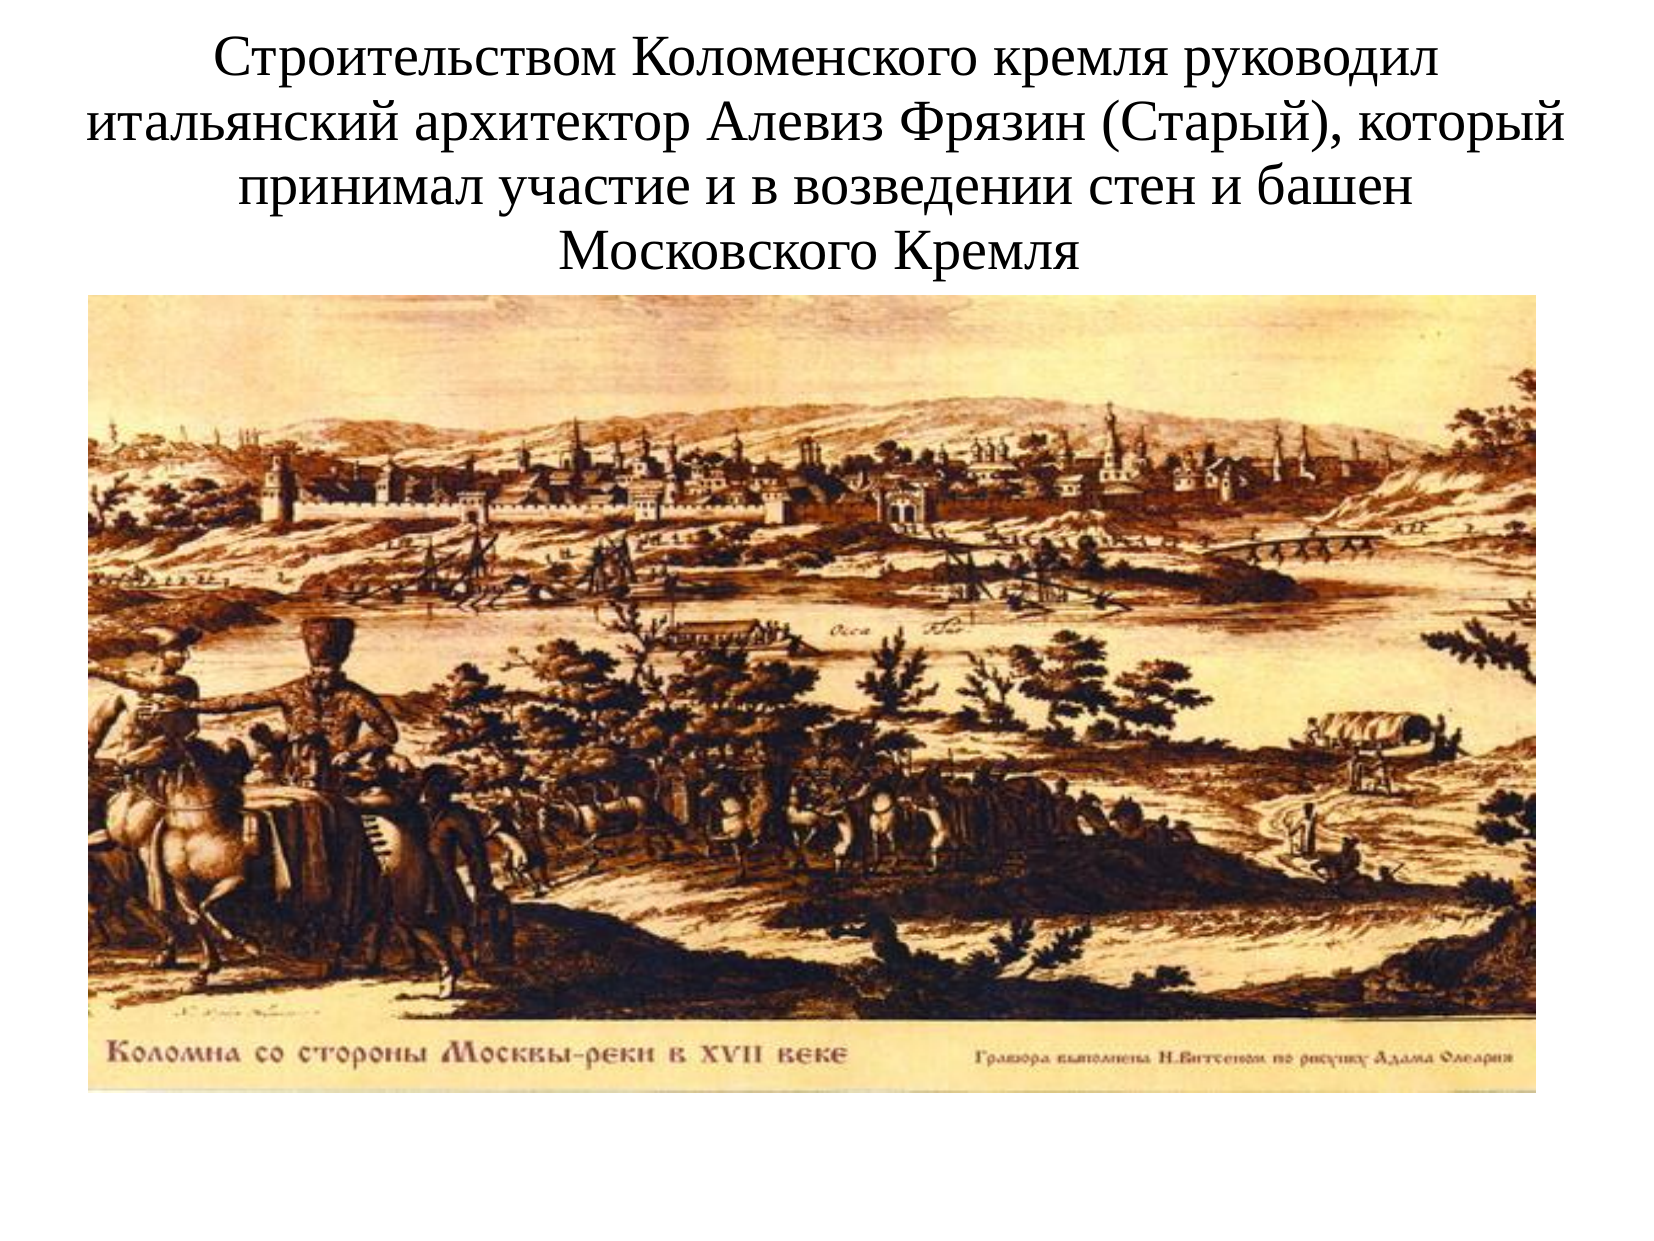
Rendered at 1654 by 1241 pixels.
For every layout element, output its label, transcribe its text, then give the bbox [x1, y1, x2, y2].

title Cтроительством Коломенского кремля руководил итальянский архитектор Алевиз Фрязин (Старый), который принимал участие и в возведении стен и башен Московского Кремля [82, 21, 1571, 284]
picture [88, 295, 1536, 1093]
